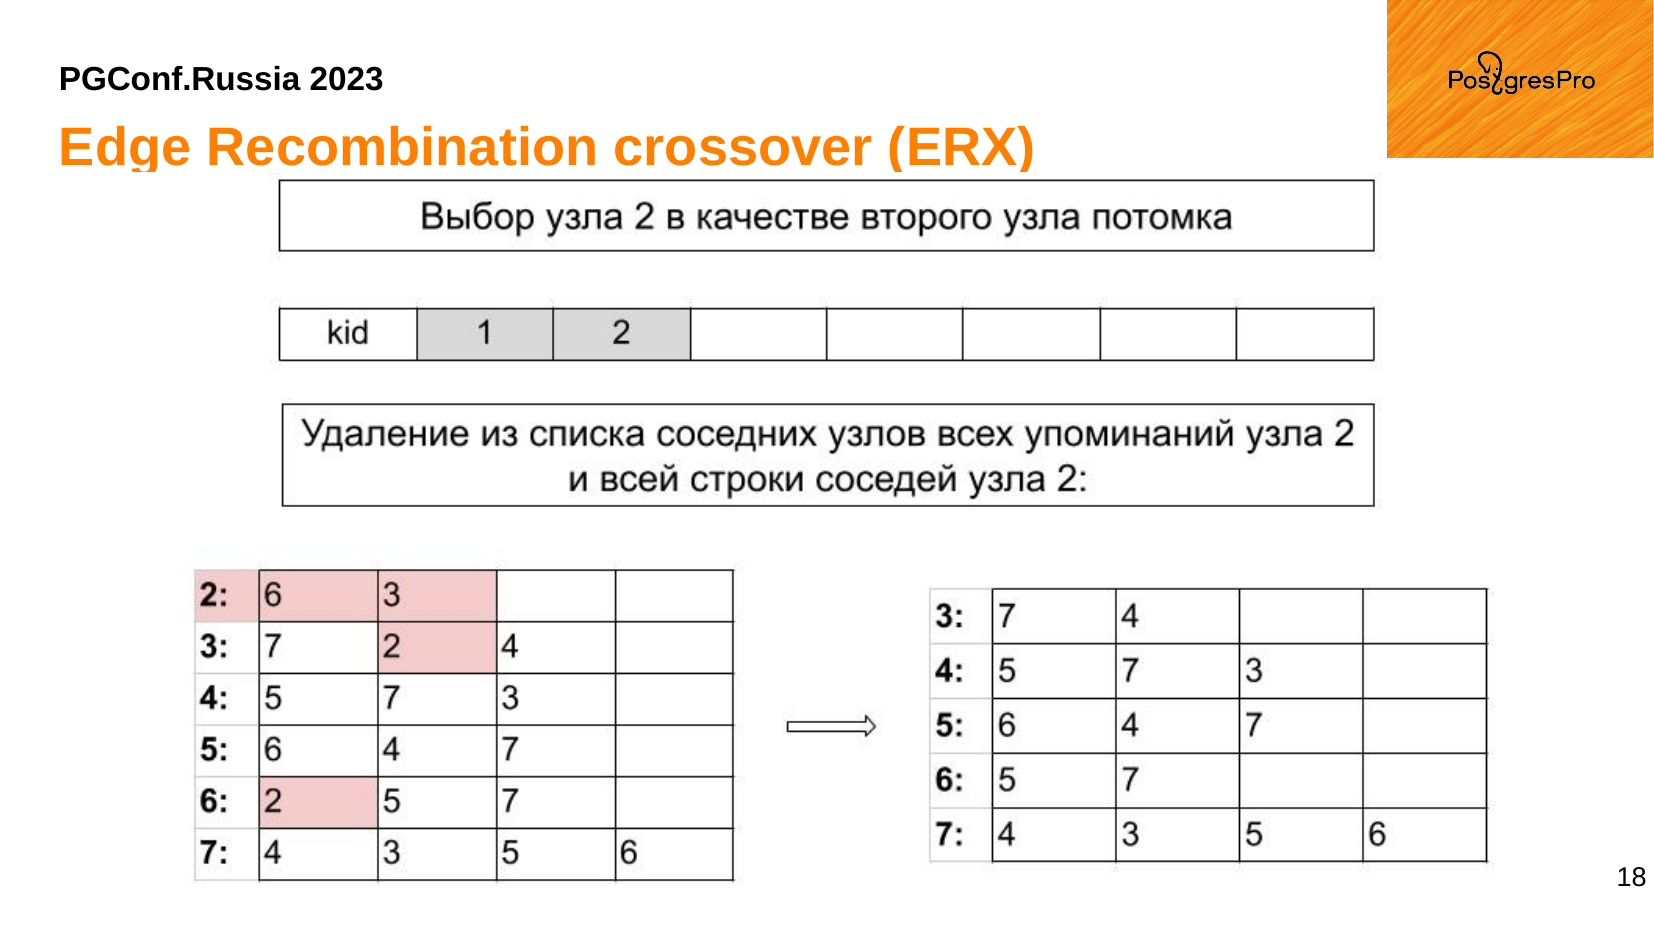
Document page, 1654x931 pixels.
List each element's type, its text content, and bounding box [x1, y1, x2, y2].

text_box Edge Recombination crossover (ERX) [58, 112, 1388, 175]
picture [107, 172, 1547, 914]
slide_number <number> [1547, 859, 1647, 931]
text_box PGConf.Russia 2023 [58, 47, 1388, 107]
picture [1387, 0, 1654, 158]
